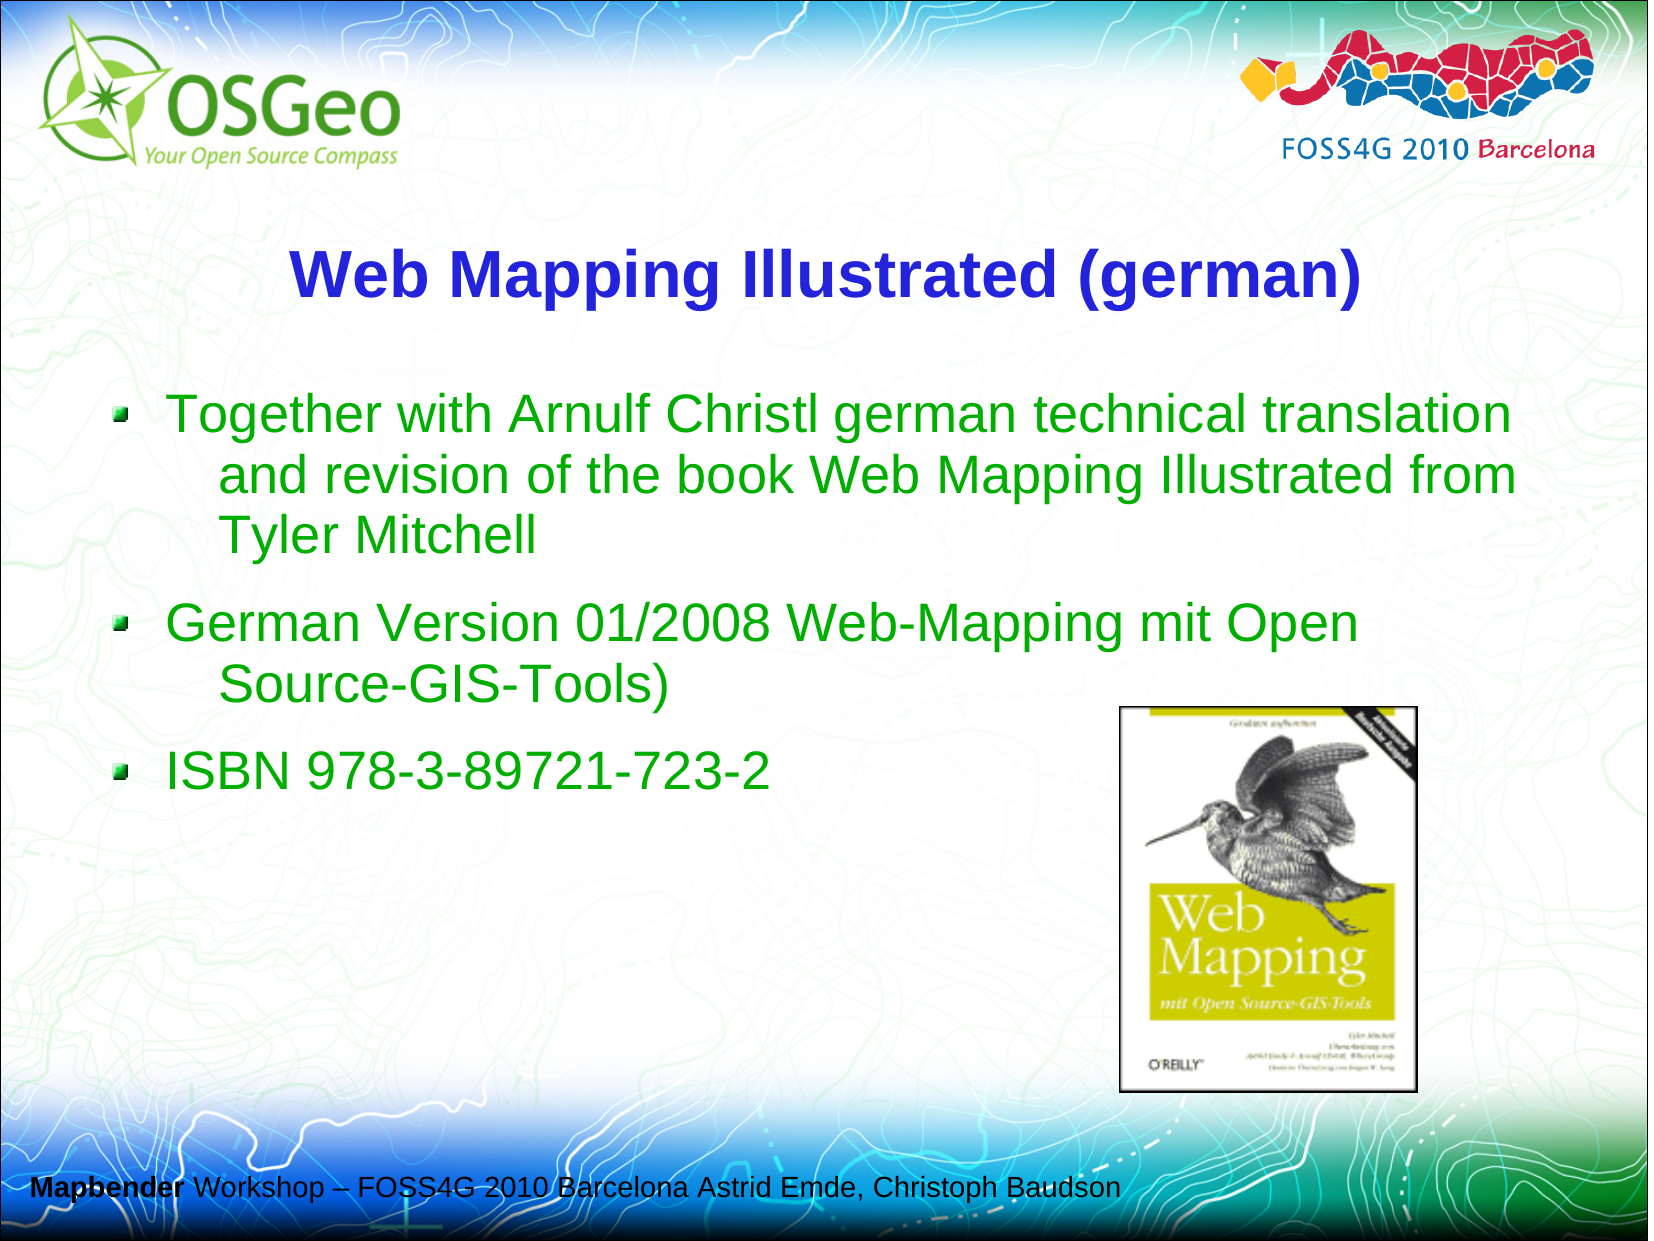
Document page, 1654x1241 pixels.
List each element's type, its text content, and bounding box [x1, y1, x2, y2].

picture [1, 1, 1647, 1240]
title Web Mapping Illustrated (german) [82, 208, 1571, 342]
list Together with Arnulf Christl german technical translation and revision of the book Web Mapping Illustrated from Tyler Mitchell German Version 01/2008 Web-Mapping mit Open Source-GIS-Tools) ISBN 978-3-89721-723-2 [76, 383, 1565, 1188]
